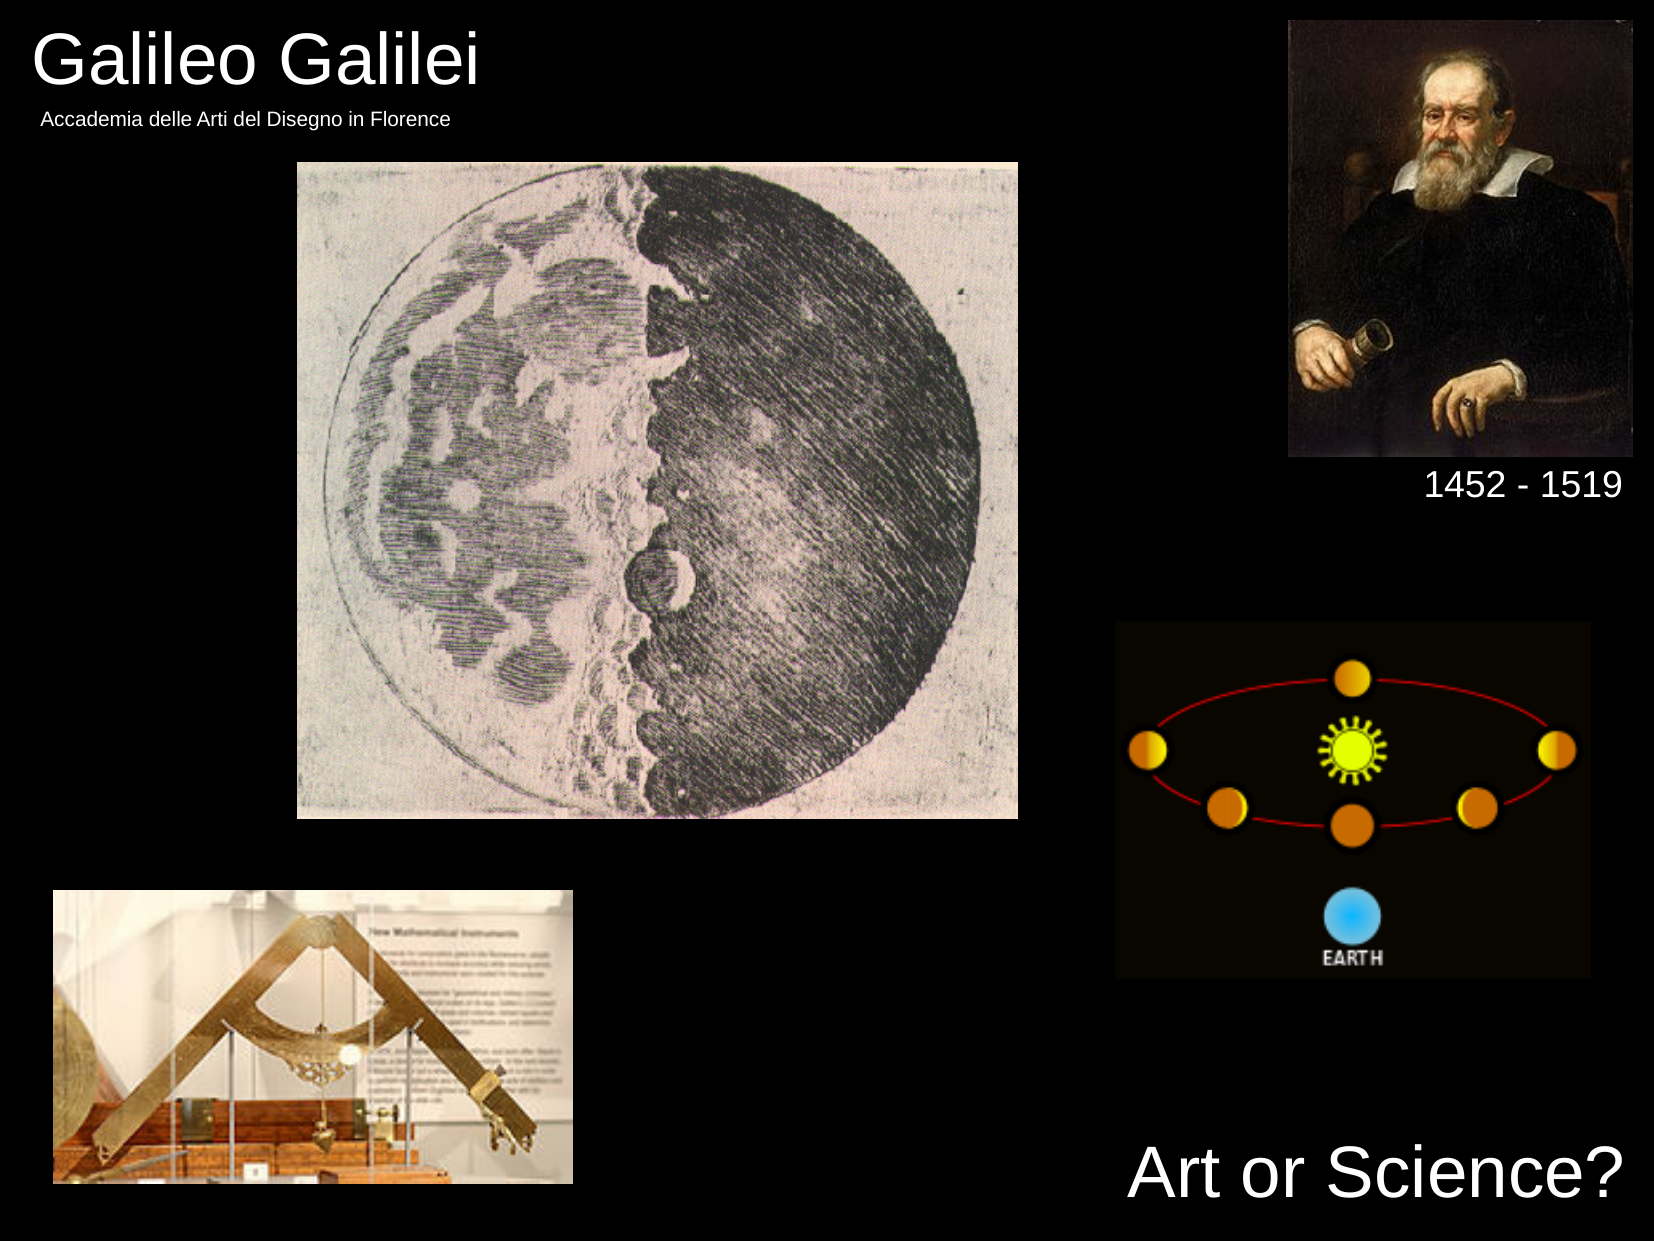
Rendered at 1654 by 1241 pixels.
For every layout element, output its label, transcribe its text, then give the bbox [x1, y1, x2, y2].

text_box 1452 - 1519 [1408, 456, 1654, 514]
picture [1115, 621, 1591, 979]
text_box Accademia delle Arti del Disegno in Florence [19, 100, 589, 139]
picture [1288, 20, 1633, 457]
picture [297, 162, 1018, 819]
text_box Galileo Galilei [16, 11, 1638, 190]
picture [53, 890, 573, 1184]
text_box Art or Science? [10, 1124, 1641, 1221]
